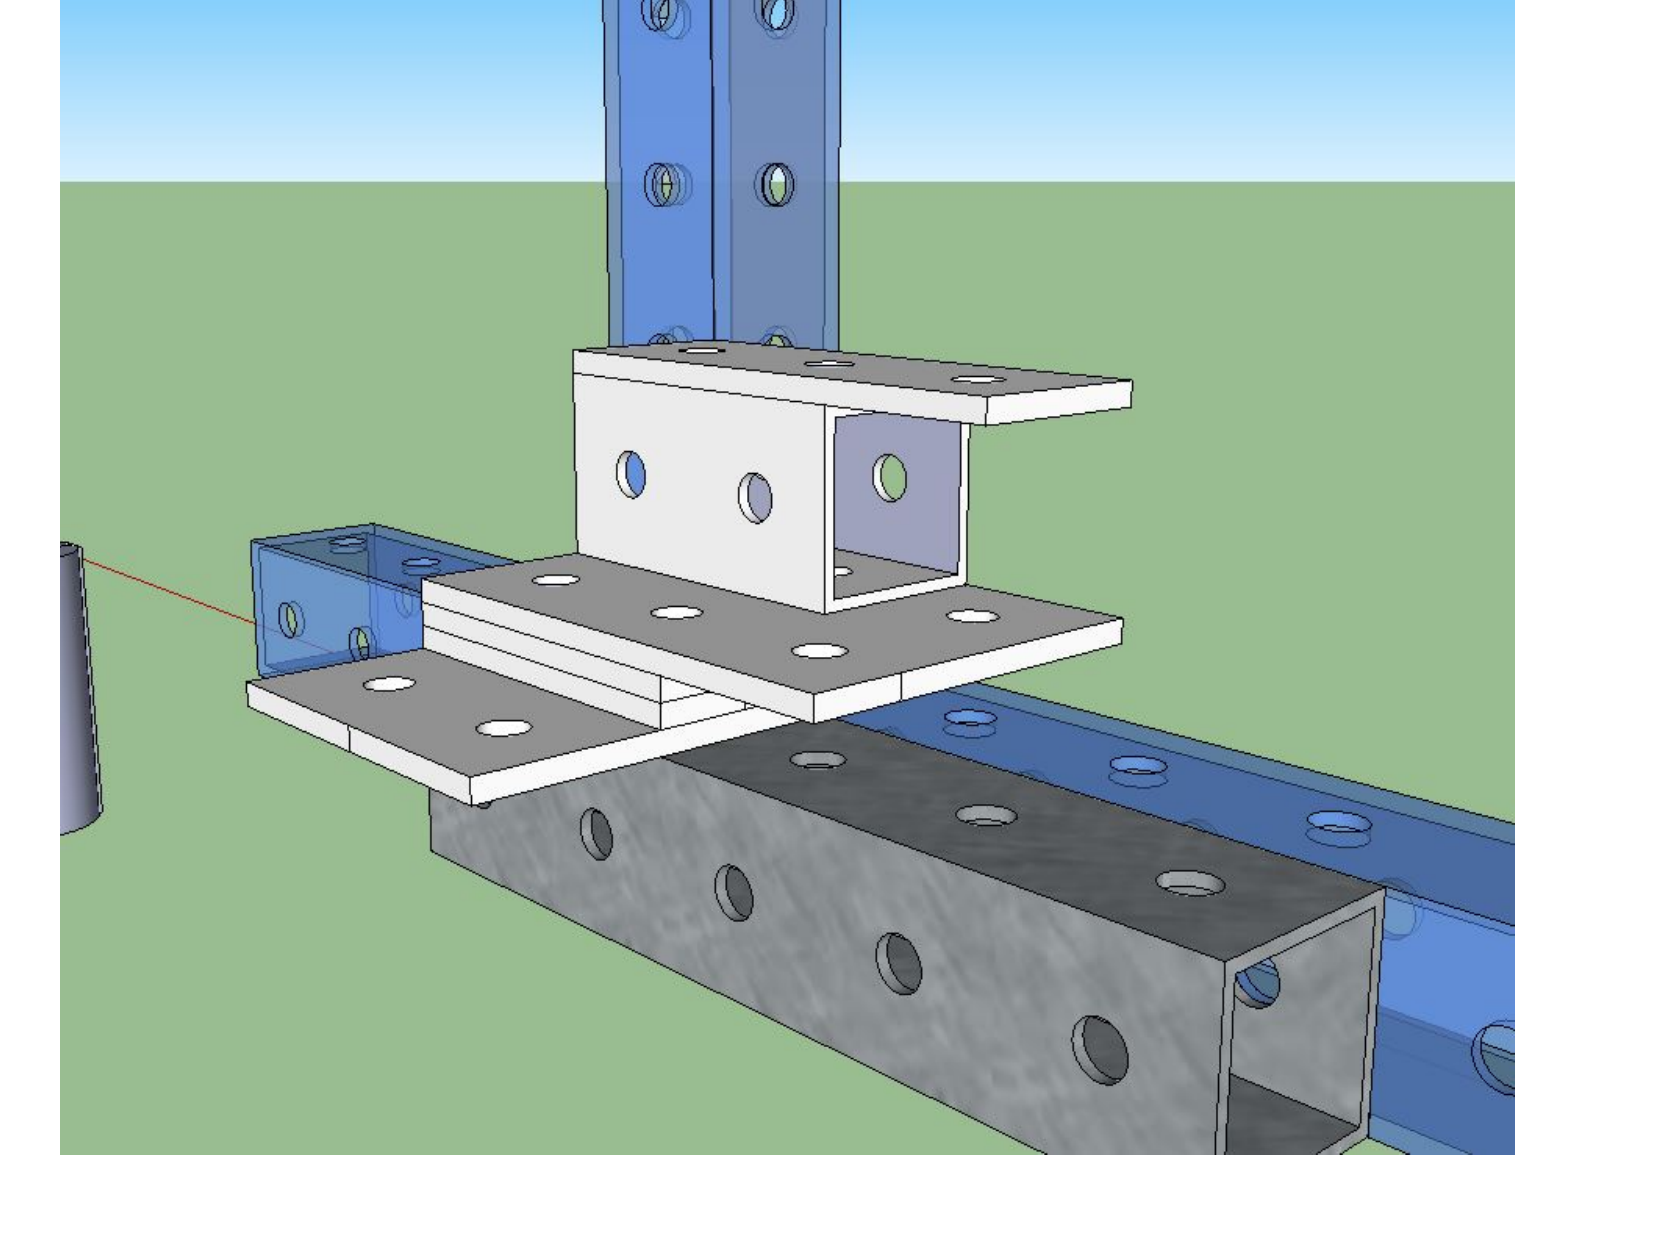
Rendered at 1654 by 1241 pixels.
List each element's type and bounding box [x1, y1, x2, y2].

picture [60, 0, 1515, 1155]
